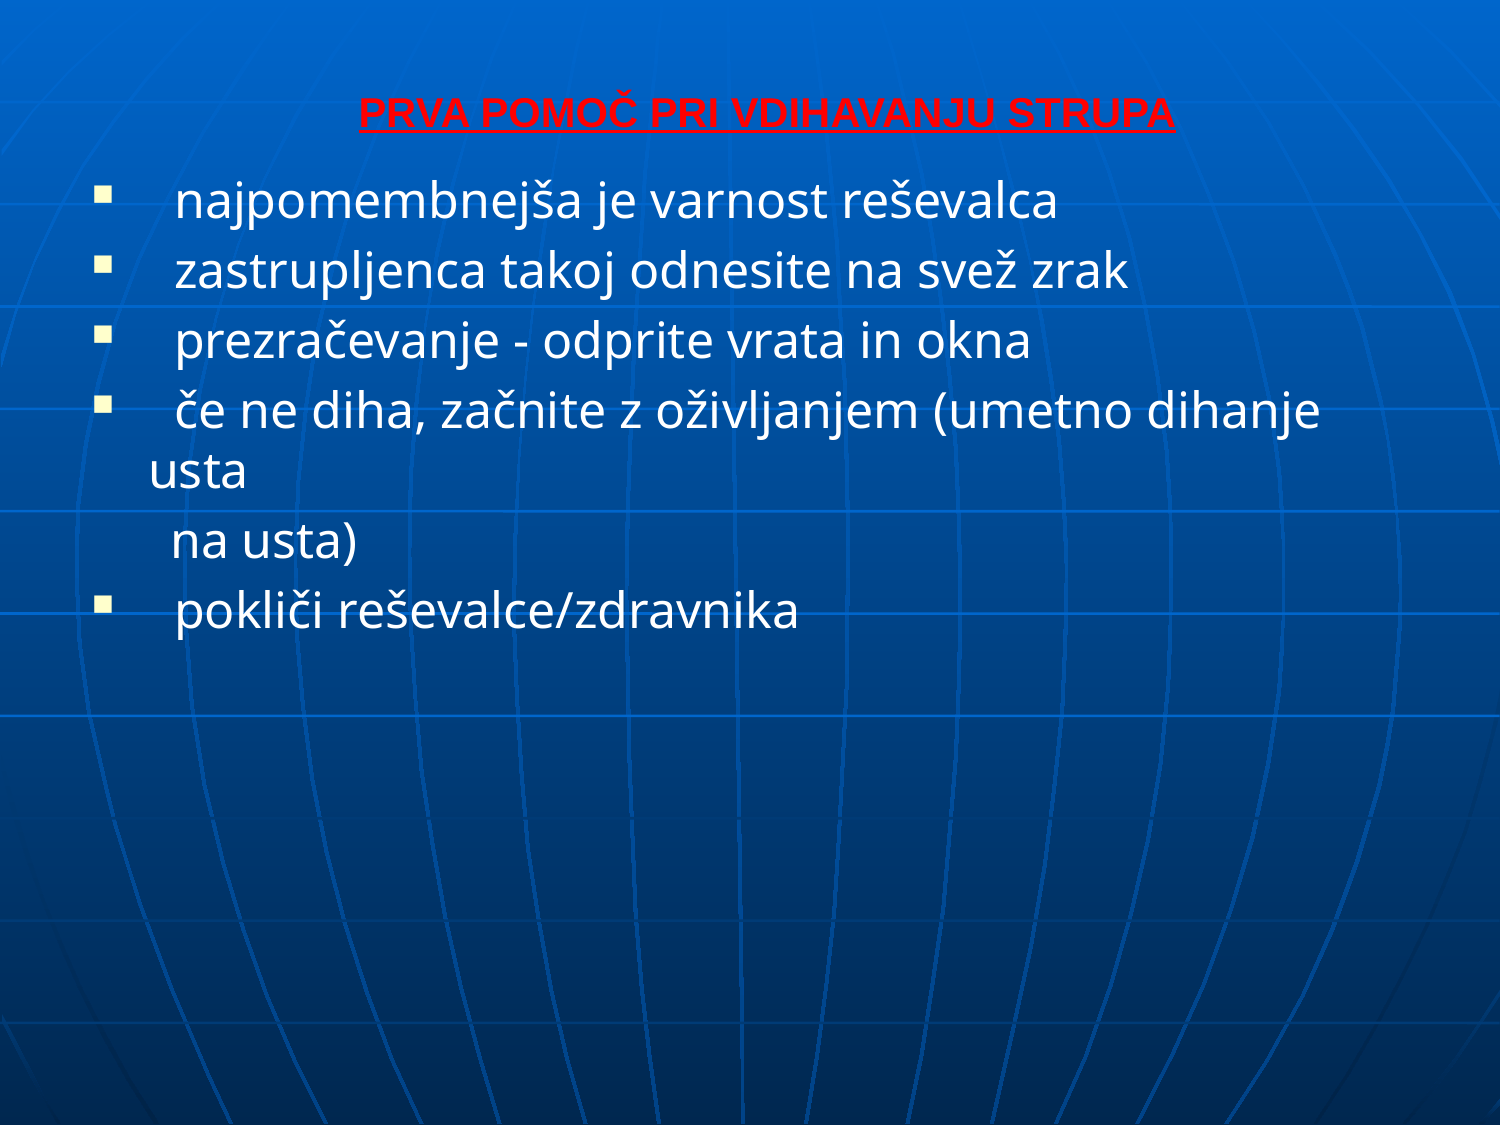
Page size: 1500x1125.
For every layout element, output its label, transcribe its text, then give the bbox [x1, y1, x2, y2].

list najpomembnejša je varnost reševalca zastrupljenca takoj odnesite na svež zrak prezračevanje - odprite vrata in okna če ne diha, začnite z oživljanjem (umetno dihanje usta na usta) pokliči reševalce/zdravnika [76, 160, 1427, 1041]
title PRVA POMOČ PRI VDIHAVANJU STRUPA [100, 78, 1412, 160]
